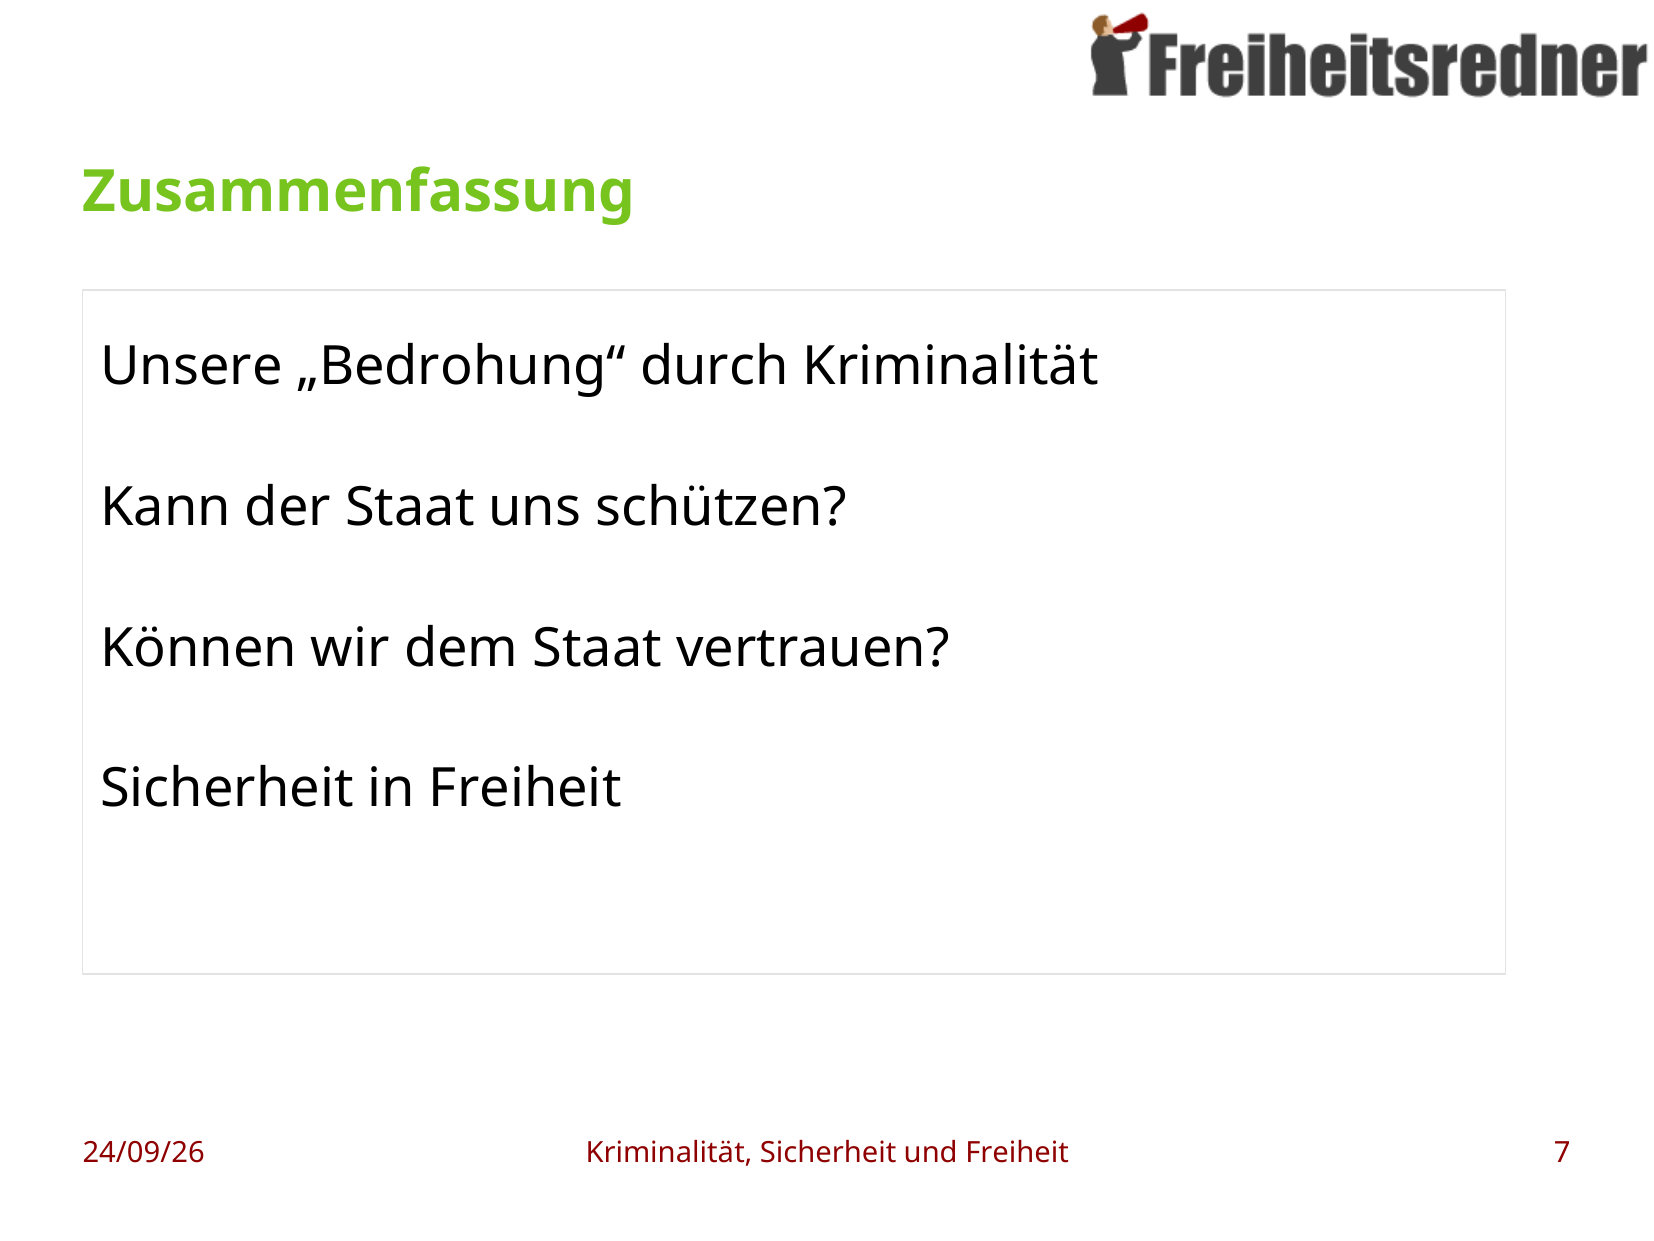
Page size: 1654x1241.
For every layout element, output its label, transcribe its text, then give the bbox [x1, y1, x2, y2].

title Zusammenfassung [82, 118, 1565, 257]
list Unsere „Bedrohung“ durch Kriminalität Kann der Staat uns schützen? Können wir dem Staat vertrauen? Sicherheit in Freiheit [82, 290, 1506, 975]
picture [1080, 5, 1650, 100]
